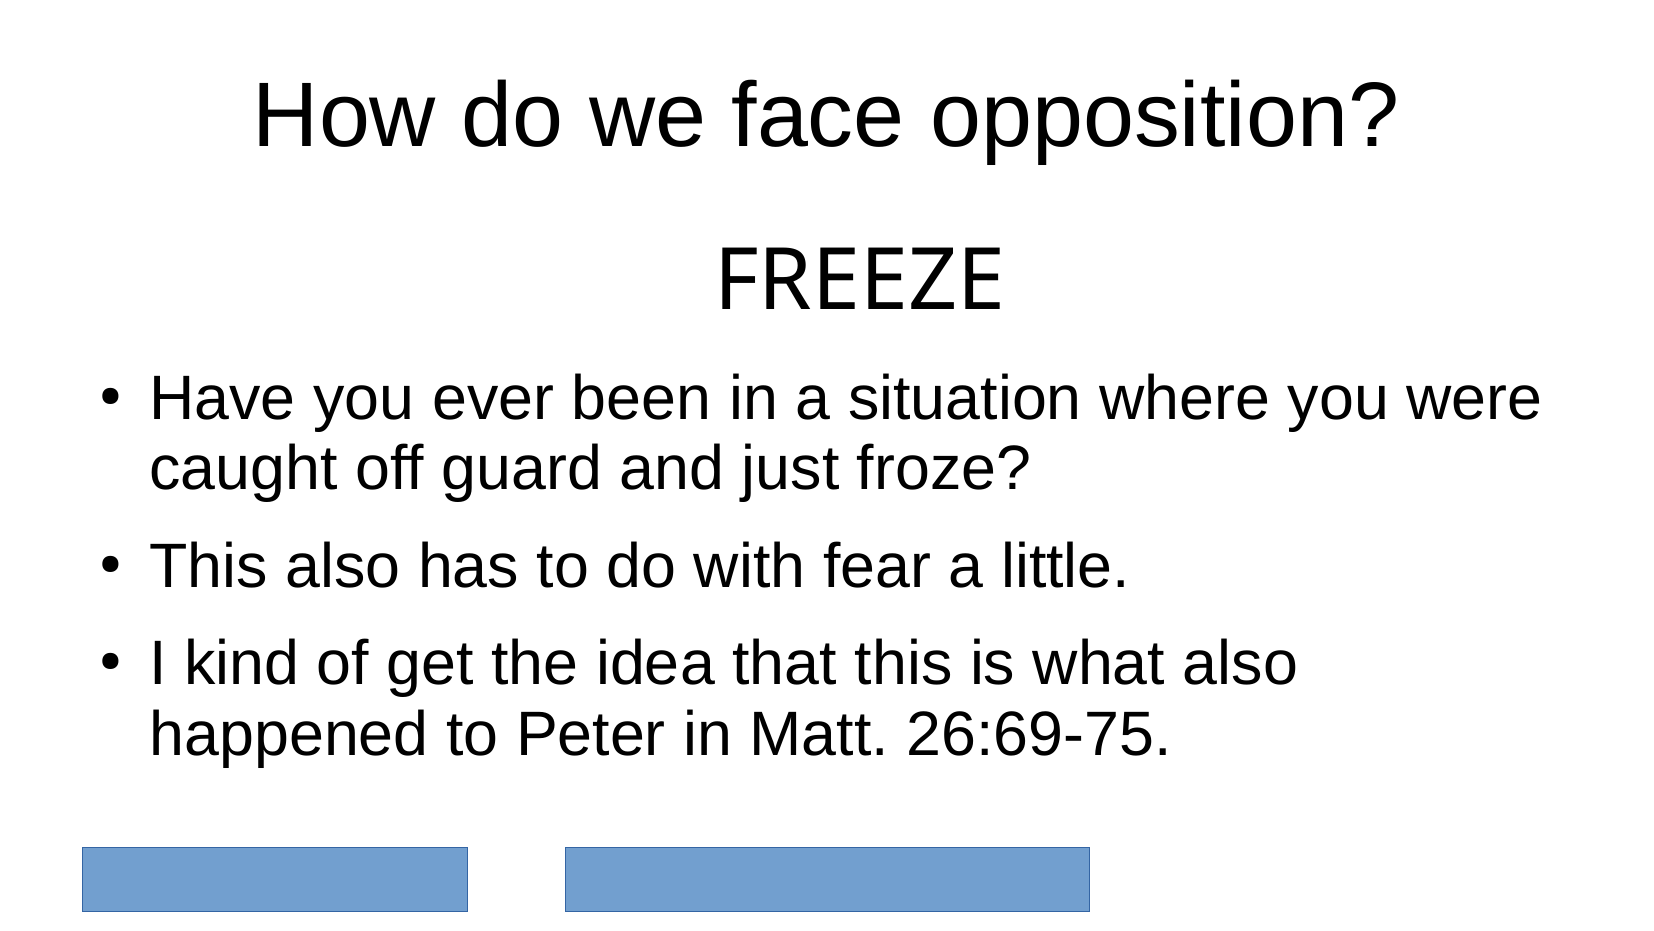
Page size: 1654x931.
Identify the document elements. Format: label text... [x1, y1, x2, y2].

title How do we face opposition? [82, 37, 1571, 193]
list FREEZE Have you ever been in a situation where you were caught off guard and just froze? This also has to do with fear a little. I kind of get the idea that this is what also happened to Peter in Matt. 26:69-75. [82, 217, 1571, 871]
